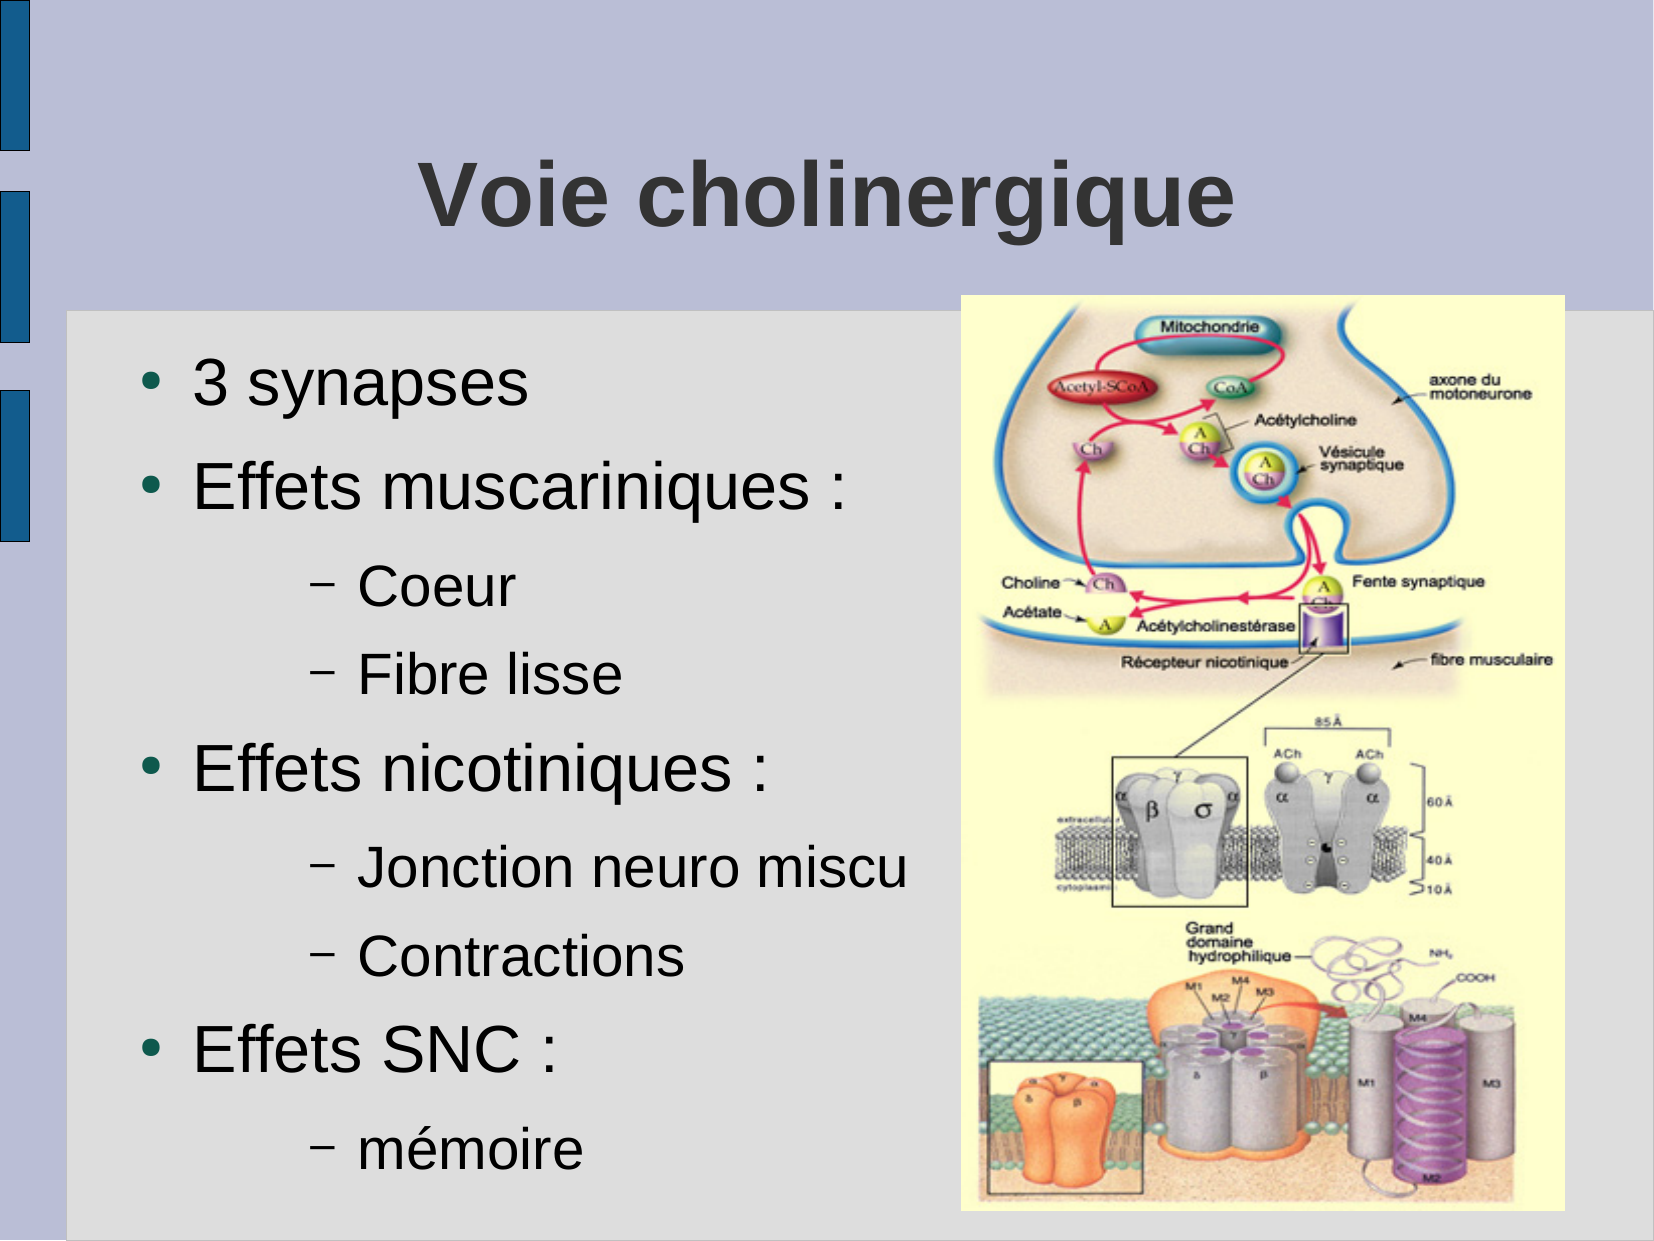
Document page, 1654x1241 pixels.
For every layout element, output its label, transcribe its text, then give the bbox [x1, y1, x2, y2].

picture [961, 295, 1565, 1211]
list 3 synapses Effets muscariniques : Coeur Fibre lisse Effets nicotiniques : Jonction neuro miscu Contractions Effets SNC : mémoire [121, 344, 945, 1181]
title Voie cholinergique [121, 91, 1534, 299]
